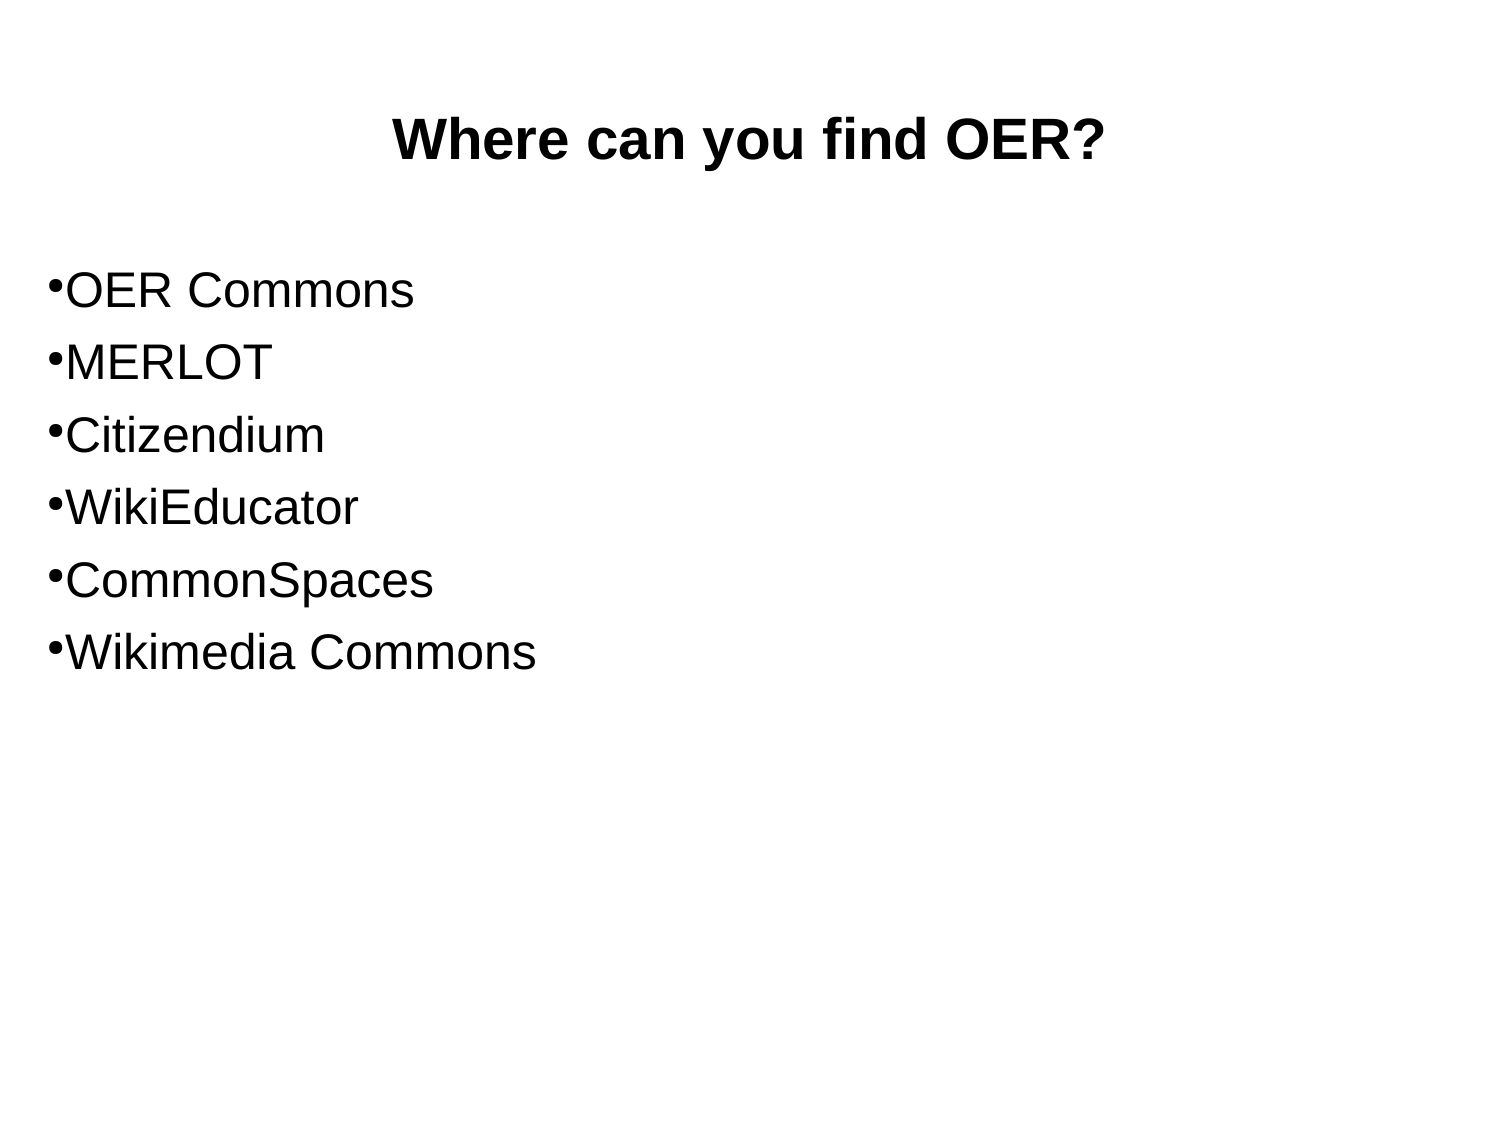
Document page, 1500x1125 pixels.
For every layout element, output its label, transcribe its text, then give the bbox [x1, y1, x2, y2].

title Where can you find OER? [75, 42, 1425, 231]
list OER Commons MERLOT Citizendium WikiEducator CommonSpaces Wikimedia Commons [31, 177, 1382, 920]
